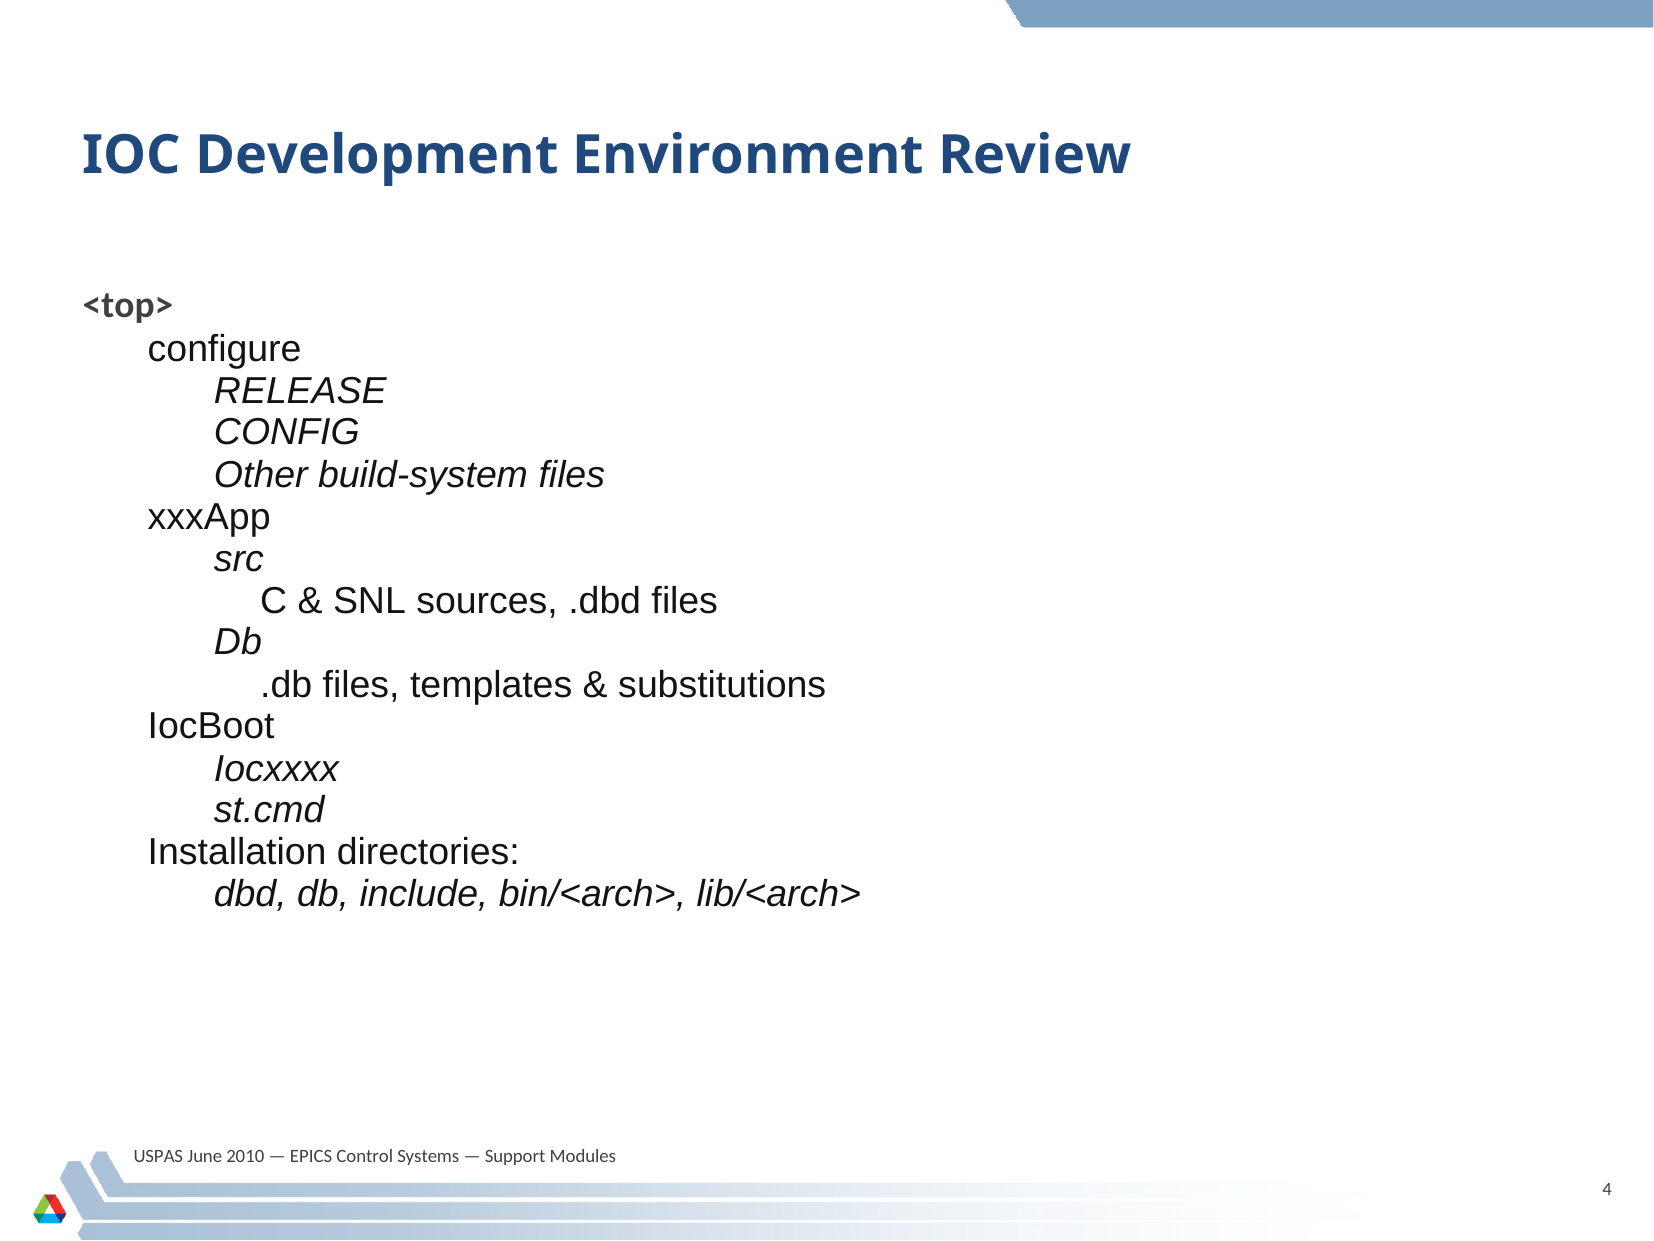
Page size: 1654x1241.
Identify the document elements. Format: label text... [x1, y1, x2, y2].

title IOC Development Environment Review [82, 49, 1571, 257]
picture [0, 1143, 1654, 1240]
list <top> configure RELEASE CONFIG Other build-system files xxxApp src C & SNL sources, .dbd files Db .db files, templates & substitutions IocBoot Iocxxxx st.cmd Installation directories: dbd, db, include, bin/<arch>, lib/<arch> [82, 289, 1571, 1108]
picture [0, 0, 1654, 29]
